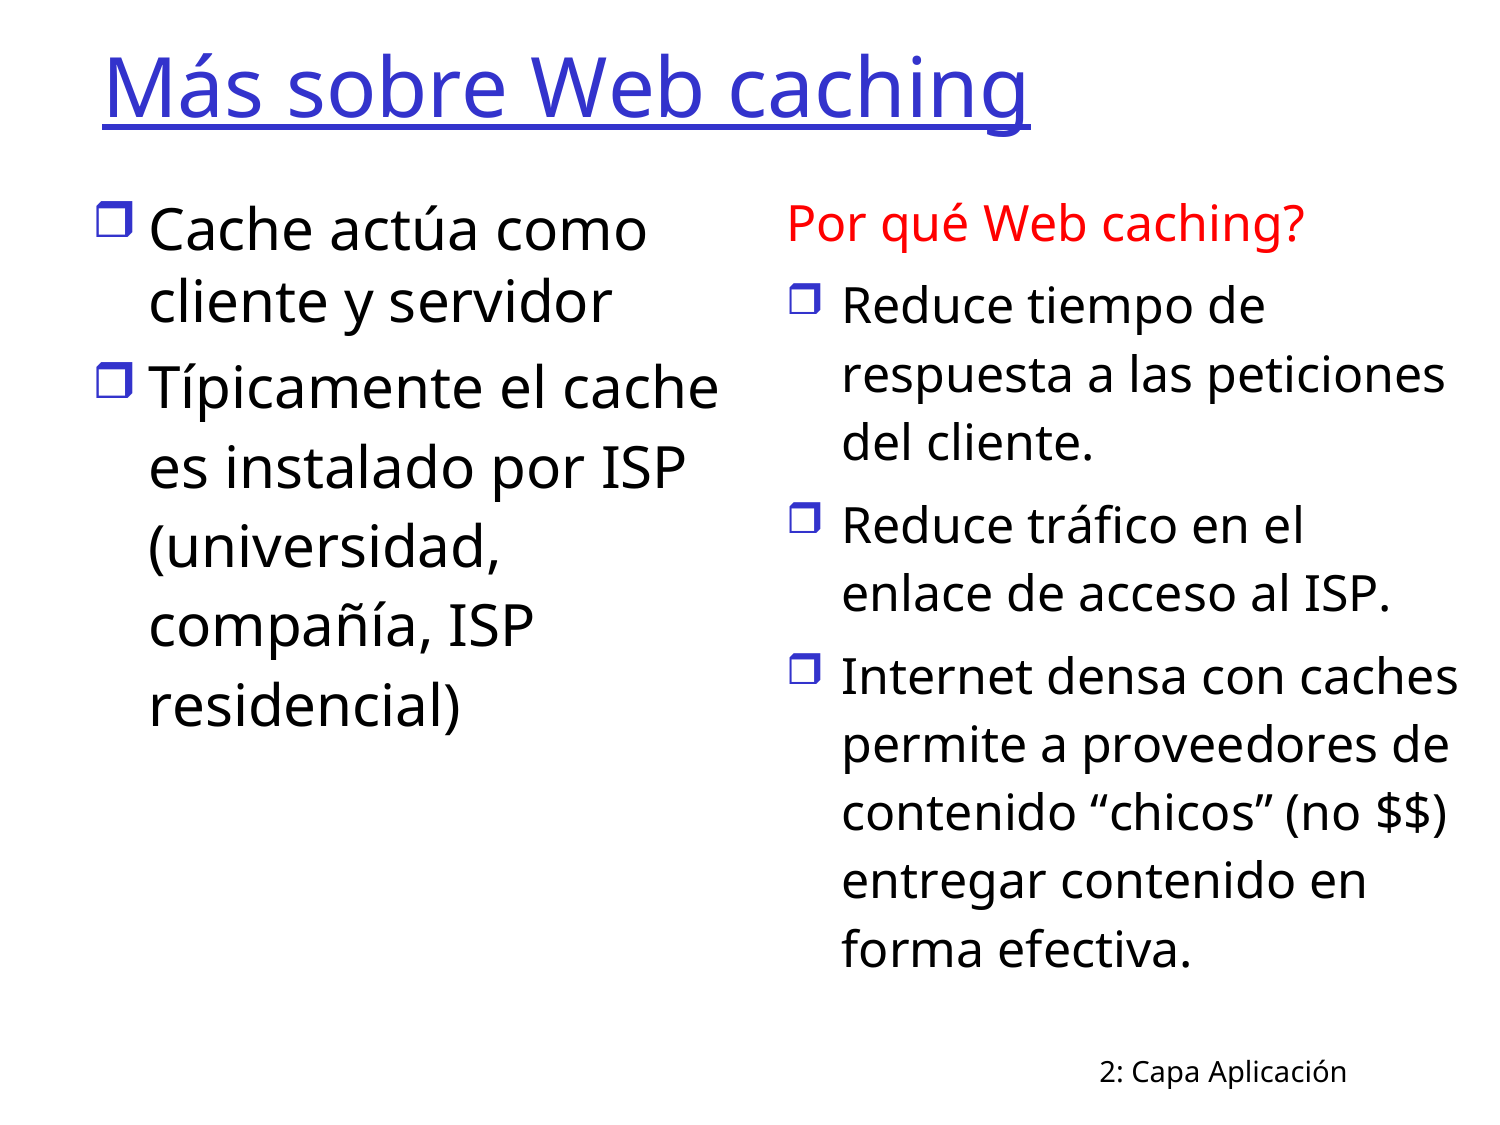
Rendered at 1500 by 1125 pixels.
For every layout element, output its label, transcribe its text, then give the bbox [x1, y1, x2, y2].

title Más sobre Web caching [87, 23, 1463, 150]
list Cache actúa como cliente y servidor Típicamente el cache es instalado por ISP (universidad, compañía, ISP residencial) [77, 186, 755, 1049]
list Por qué Web caching? Reduce tiempo de respuesta a las peticiones del cliente. Reduce tráfico en el enlace de acceso al ISP. Internet densa con caches permite a proveedores de contenido “chicos” (no $$) entregar contenido en forma efectiva. [785, 187, 1464, 836]
